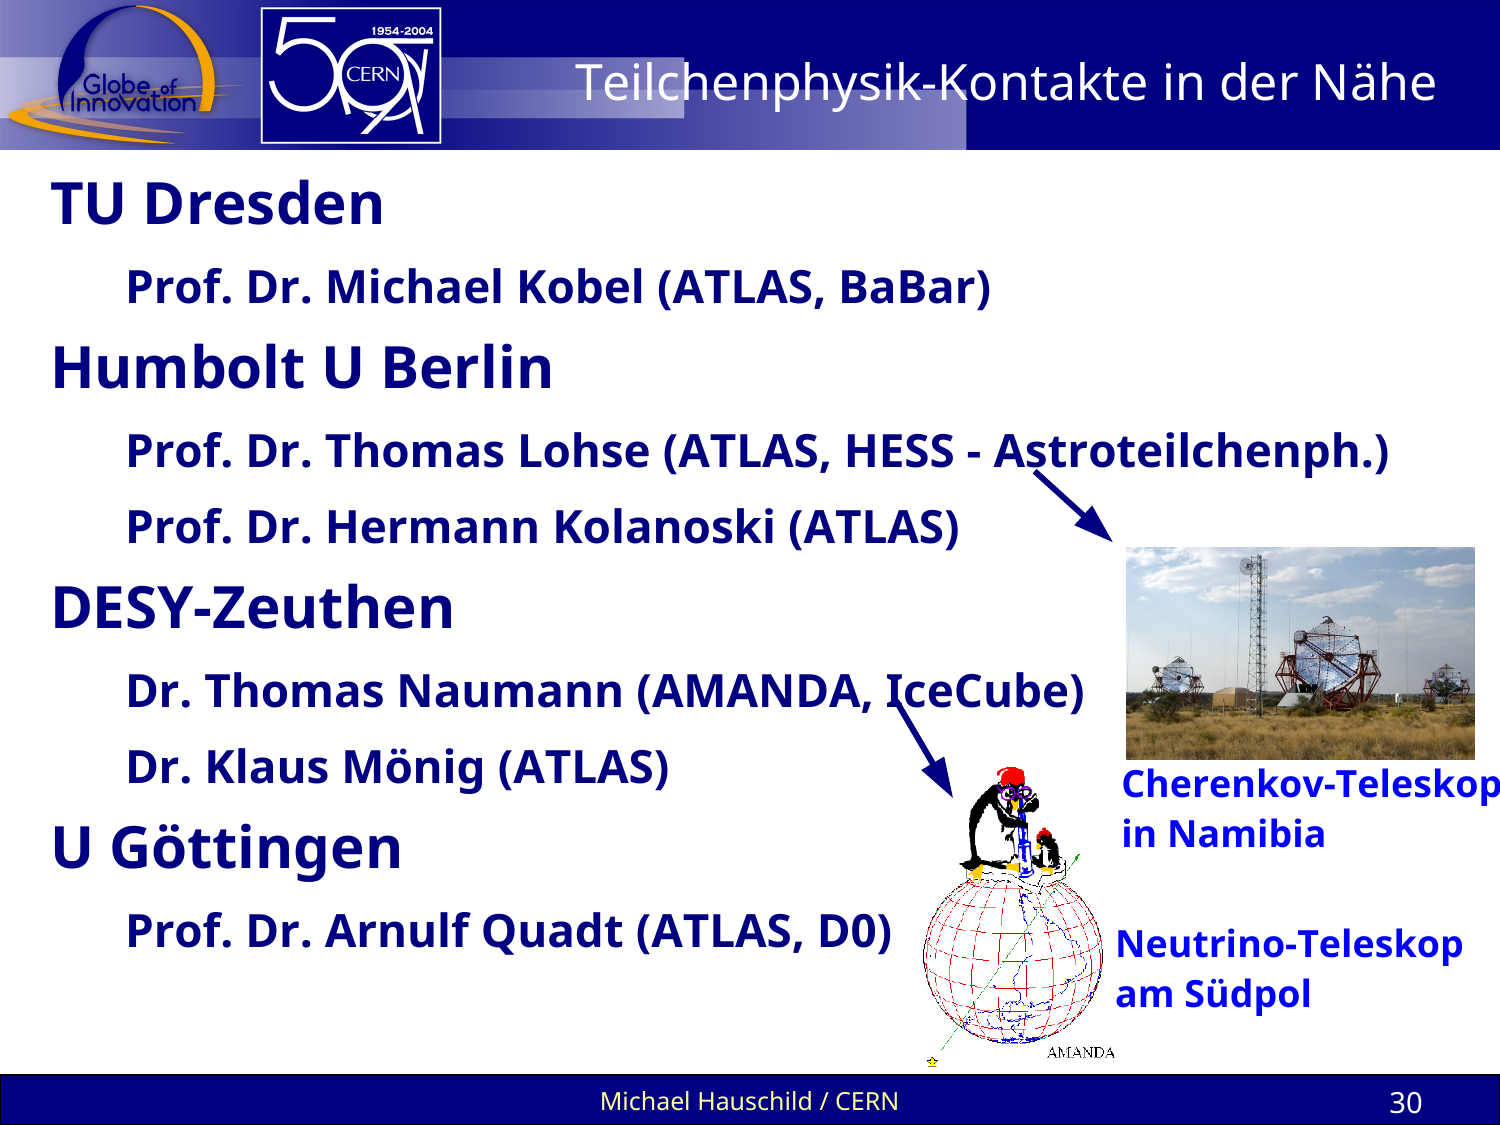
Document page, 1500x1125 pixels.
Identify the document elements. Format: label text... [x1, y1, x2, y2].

list TU Dresden Prof. Dr. Michael Kobel (ATLAS, BaBar) Humbolt U Berlin Prof. Dr. Thomas Lohse (ATLAS, HESS - Astroteilchenph.) Prof. Dr. Hermann Kolanoski (ATLAS) DESY-Zeuthen Dr. Thomas Naumann (AMANDA, IceCube) Dr. Klaus Mönig (ATLAS) U Göttingen Prof. Dr. Arnulf Quadt (ATLAS, D0) [50, 163, 1438, 1014]
text_box Neutrino-Teleskop am Südpol [1115, 917, 1445, 1009]
picture [1126, 547, 1475, 757]
picture [923, 766, 1115, 1067]
picture [0, 0, 1500, 150]
title Teilchenphysik-Kontakte in der Nähe [450, 37, 1438, 126]
text_box Cherenkov-Teleskop in Namibia [1121, 757, 1490, 850]
